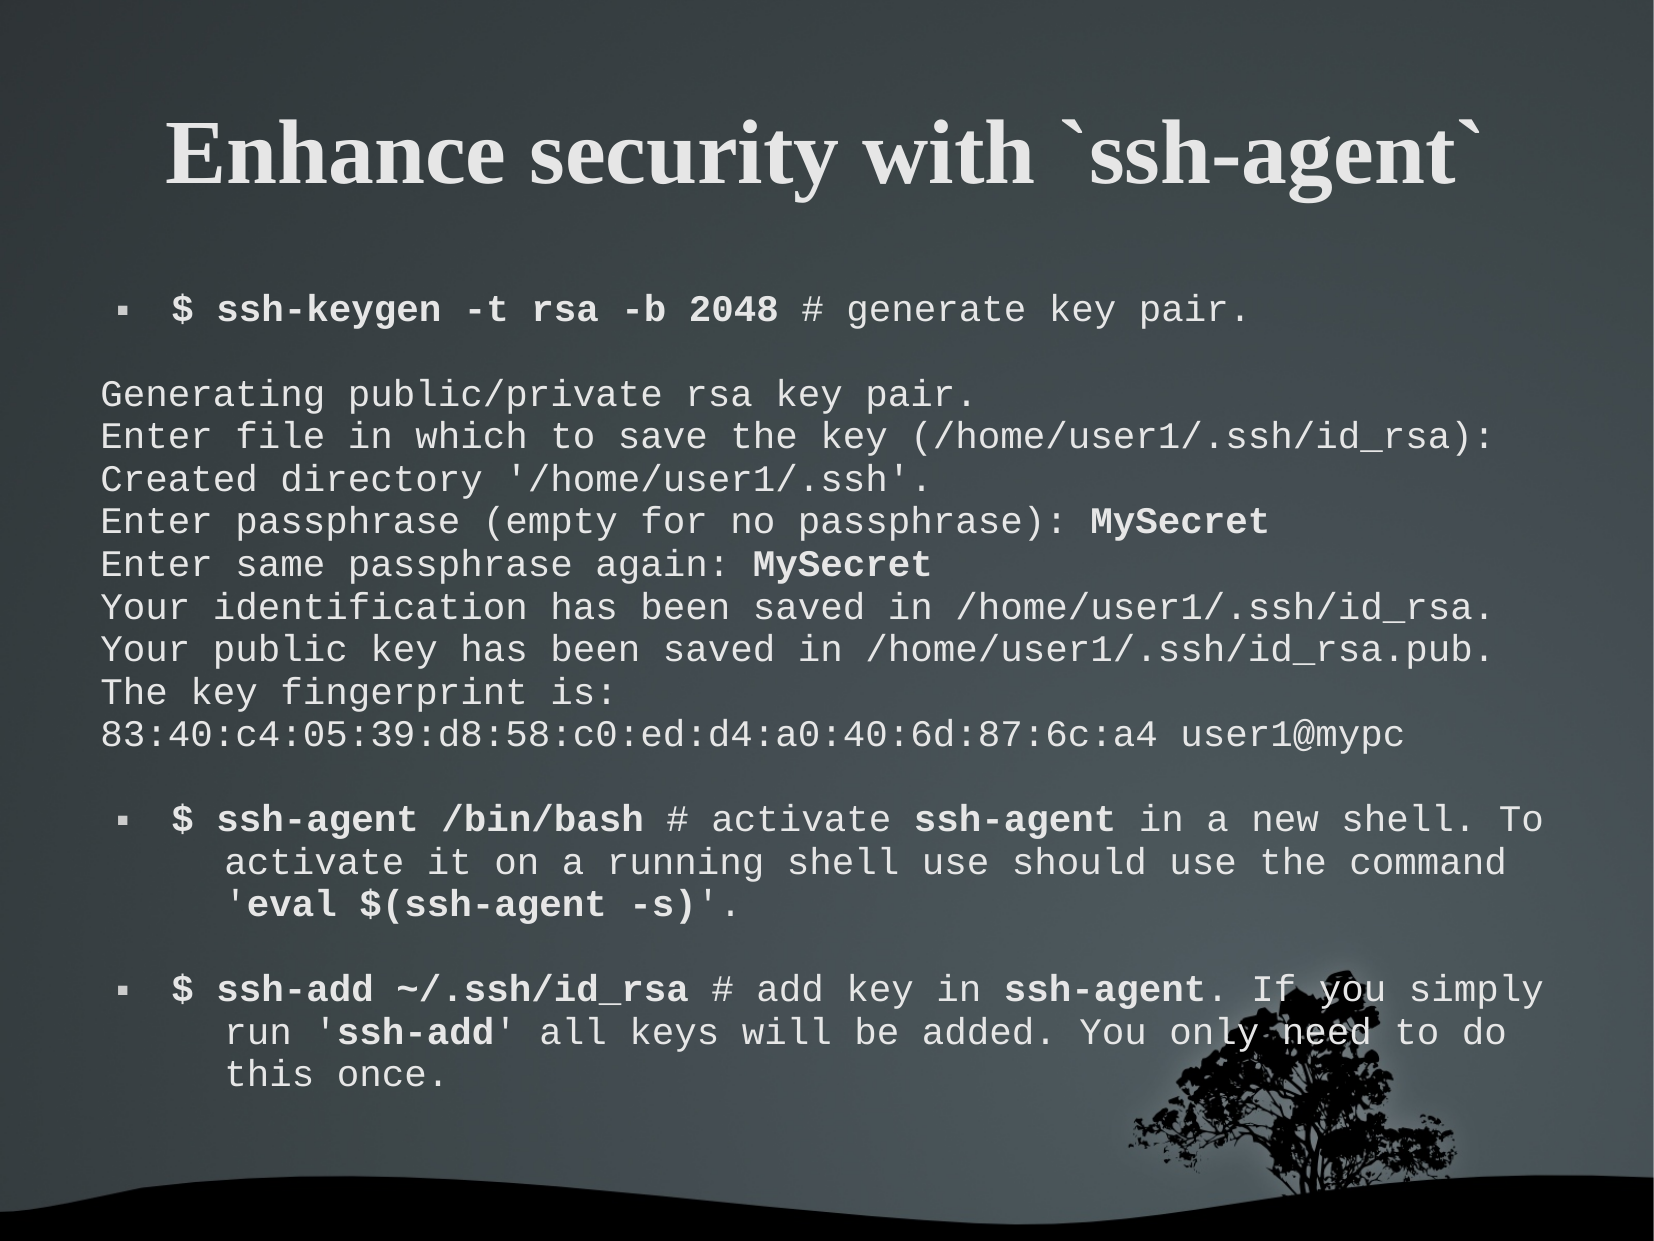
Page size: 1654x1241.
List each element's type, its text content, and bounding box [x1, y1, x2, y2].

picture [0, 0, 1654, 1241]
title Enhance security with `ssh-agent` [82, 49, 1571, 257]
list $ ssh-keygen -t rsa -b 2048 # generate key pair. Generating public/private rsa key pair. Enter file in which to save the key (/home/user1/.ssh/id_rsa): Created directory '/home/user1/.ssh'. Enter passphrase (empty for no passphrase): MySecret Enter same passphrase again: MySecret Your identification has been saved in /home/user1/.ssh/id_rsa. Your public key has been saved in /home/user1/.ssh/id_rsa.pub. The key fingerprint is: 83:40:c4:05:39:d8:58:c0:ed:d4:a0:40:6d:87:6c:a4 user1@mypc $ ssh-agent /bin/bash # activate ssh-agent in a new shell. To activate it on a running shell use should use the command 'eval $(ssh-agent -s)'. $ ssh-add ~/.ssh/id_rsa # add key in ssh-agent. If you simply run 'ssh-add' all keys will be added. You only need to do this once. [82, 290, 1571, 1235]
